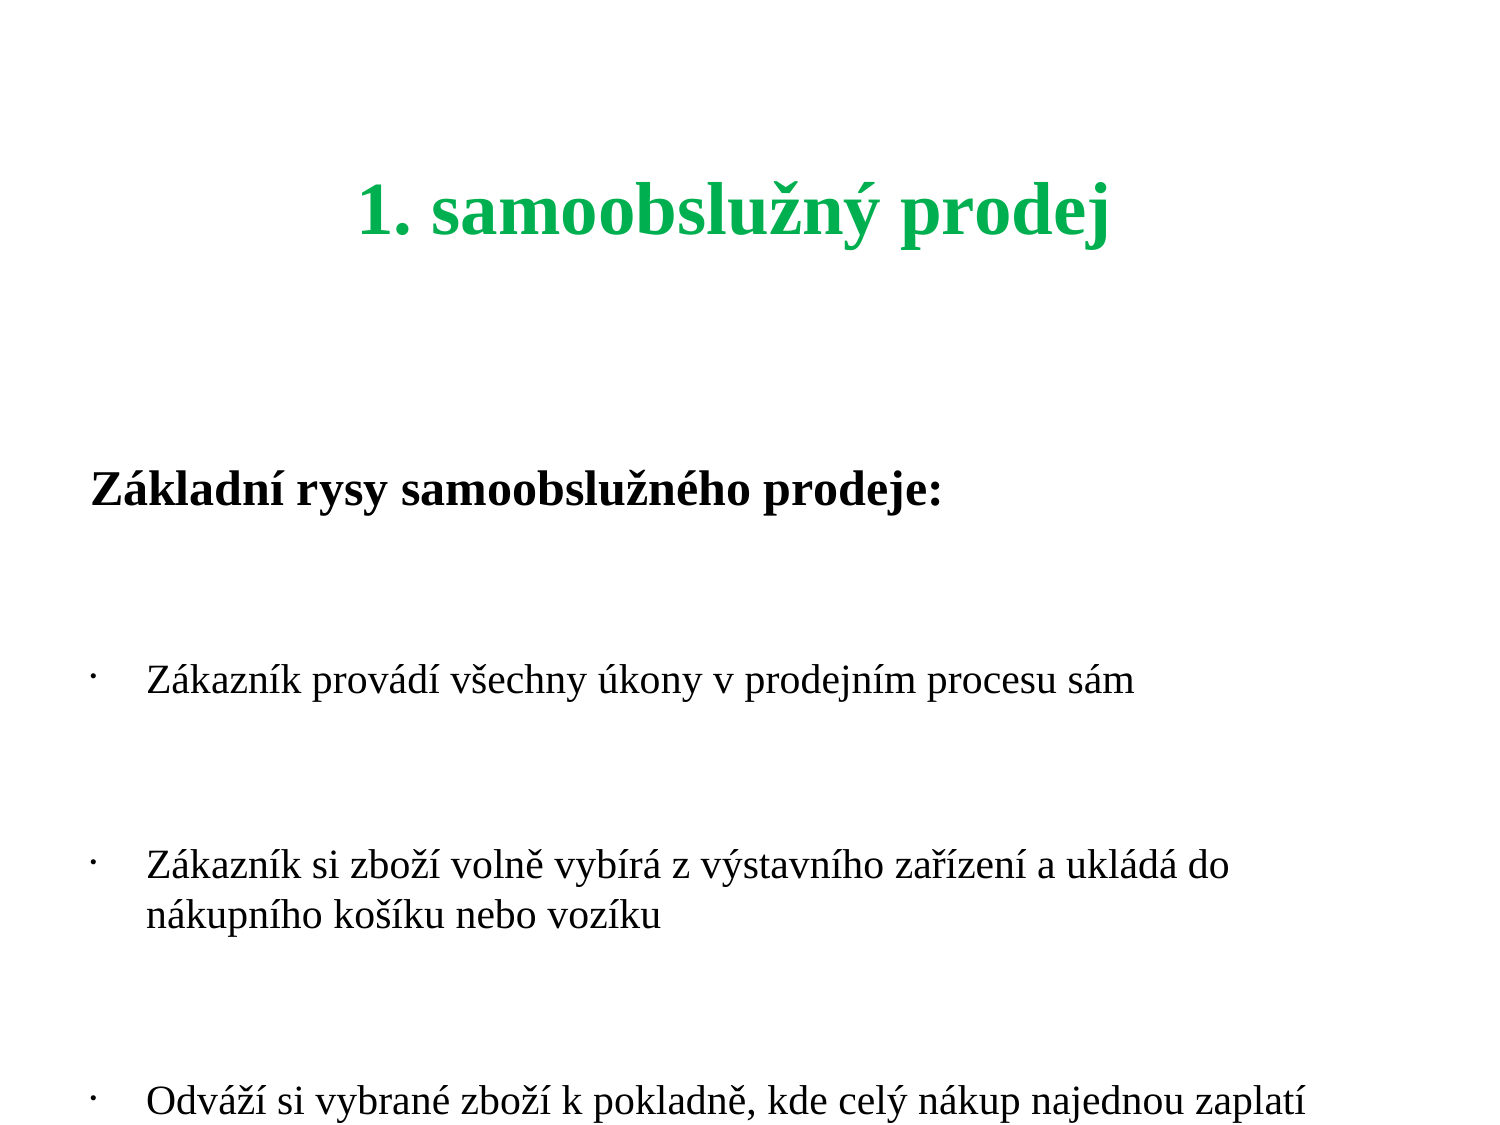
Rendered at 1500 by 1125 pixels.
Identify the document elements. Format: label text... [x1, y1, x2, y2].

title 1. samoobslužný prodej [59, 0, 1410, 367]
text_box Základní rysy samoobslužného prodeje: Zákazník provádí všechny úkony v prodejním procesu sám Zákazník si zboží volně vybírá z výstavního zařízení a ukládá do nákupního košíku nebo vozíku Odváží si vybrané zboží k pokladně, kde celý nákup najednou zaplatí [75, 262, 1426, 1005]
